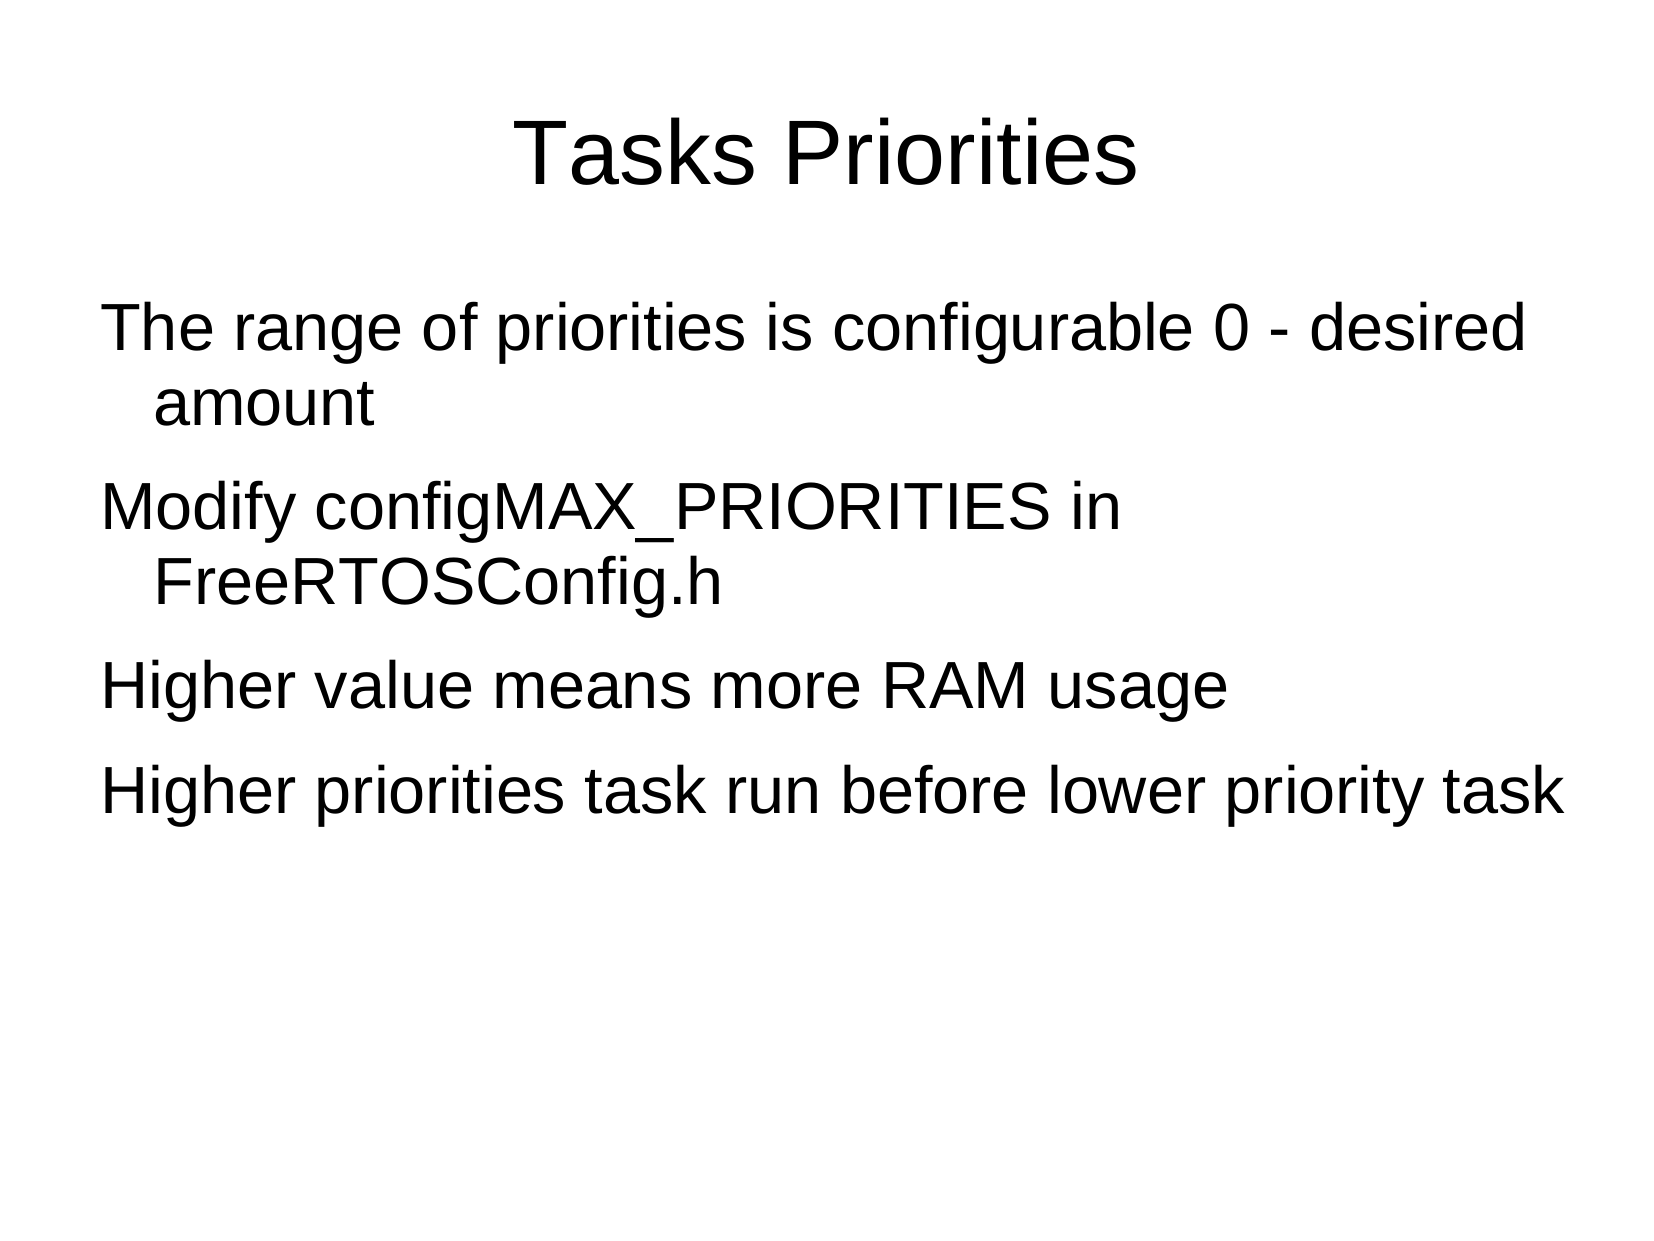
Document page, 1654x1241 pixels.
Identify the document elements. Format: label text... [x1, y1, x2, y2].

list The range of priorities is configurable 0 - desired amount Modify configMAX_PRIORITIES in FreeRTOSConfig.h Higher value means more RAM usage Higher priorities task run before lower priority task [82, 290, 1571, 1109]
title Tasks Priorities [82, 49, 1571, 257]
